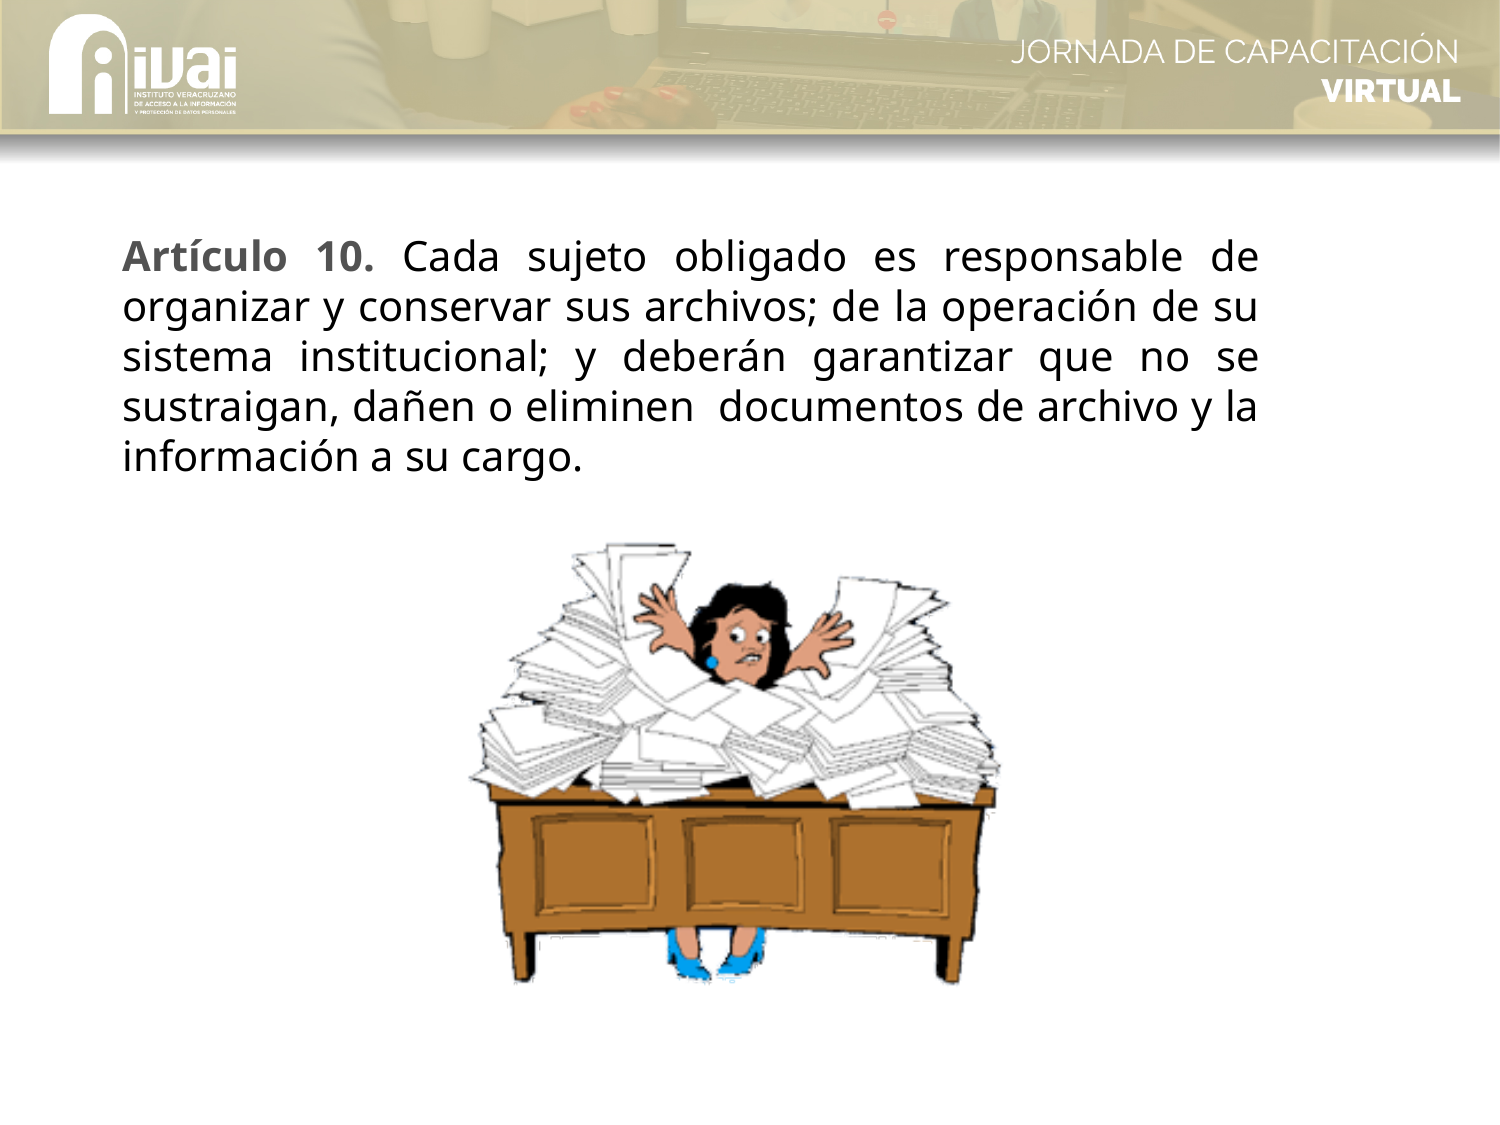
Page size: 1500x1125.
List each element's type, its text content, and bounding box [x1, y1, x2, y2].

picture [444, 529, 1024, 997]
text_box Artículo 10. Cada sujeto obligado es responsable de organizar y conservar sus archivos; de la operación de su sistema institucional; y deberán garantizar que no se sustraigan, dañen o eliminen documentos de archivo y la información a su cargo. [108, 222, 1361, 487]
